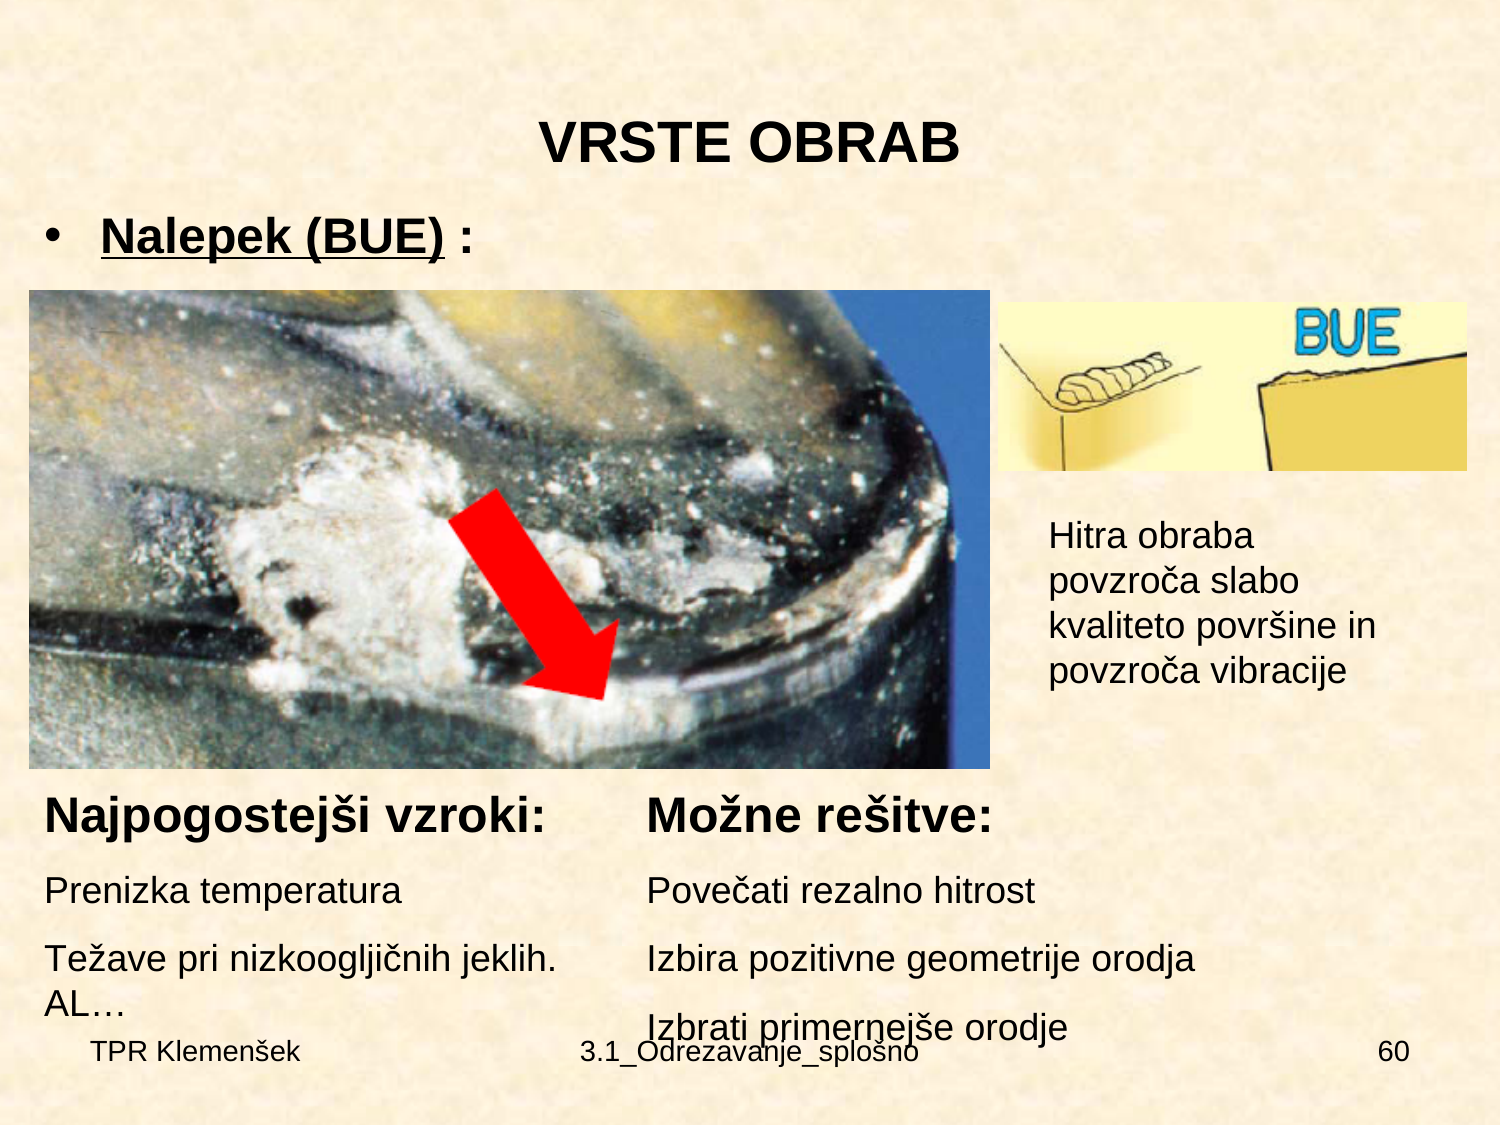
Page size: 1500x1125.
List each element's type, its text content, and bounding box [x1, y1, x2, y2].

picture [0, 0, 1500, 1125]
title VRSTE OBRAB [75, 45, 1426, 233]
text_box Najpogostejši vzroki: Prenizka temperatura Težave pri nizkoogljičnih jeklih. AL… [29, 774, 609, 1101]
text_box 3.1_Odrezavanje_splošno [512, 1024, 988, 1103]
text_box Hitra obraba povzroča slabo kvaliteto površine in povzroča vibracije [1033, 503, 1412, 699]
text_box TPR Klemenšek [74, 1024, 426, 1103]
text_box <number> [1074, 1024, 1426, 1103]
list Nalepek (BUE) : [29, 196, 1022, 343]
text_box Možne rešitve: Povečati rezalno hitrost Izbira pozitivne geometrije orodja Izbrati primernejše orodje [631, 774, 1294, 1056]
